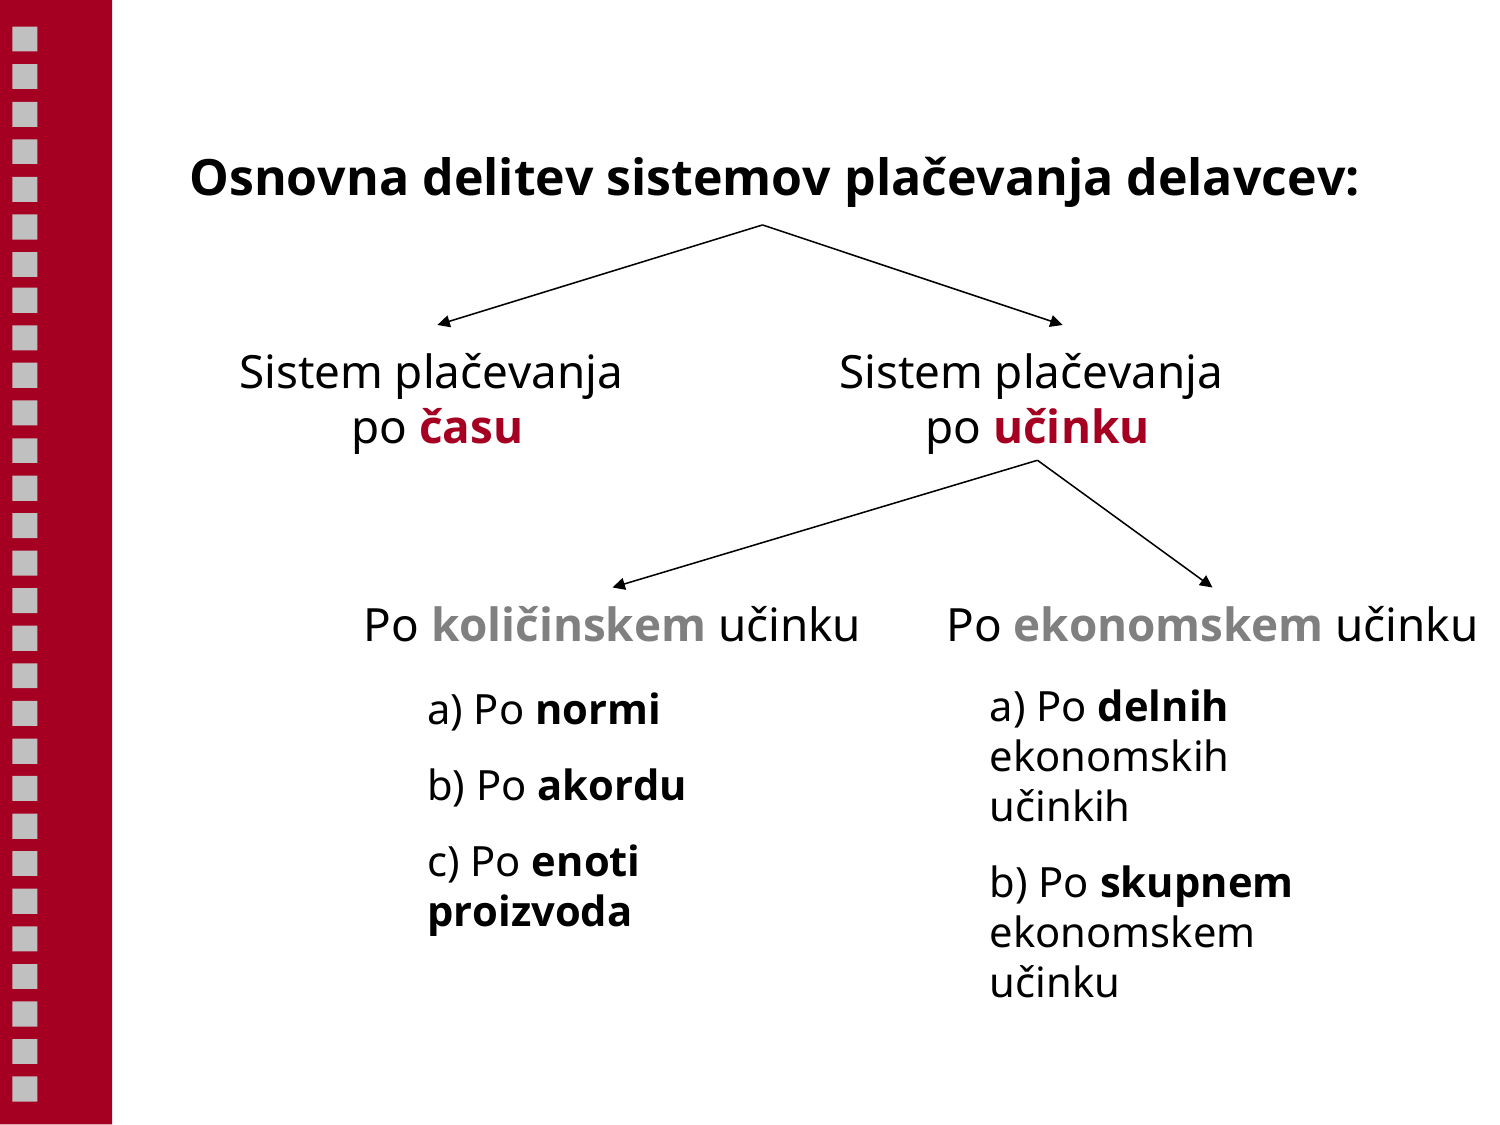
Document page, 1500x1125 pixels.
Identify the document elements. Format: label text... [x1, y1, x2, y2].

text_box Po ekonomskem učinku [912, 587, 1500, 658]
text_box Osnovna delitev sistemov plačevanja delavcev: [174, 137, 1401, 213]
text_box Sistem plačevanja po učinku [762, 334, 1313, 461]
text_box Po količinskem učinku [312, 587, 912, 658]
text_box a) Po normi b) Po akordu c) Po enoti proizvoda [412, 674, 850, 943]
text_box a) Po delnih ekonomskih učinkih b) Po skupnem ekonomskem učinku [974, 672, 1375, 1014]
text_box Sistem plačevanja po času [187, 334, 688, 461]
